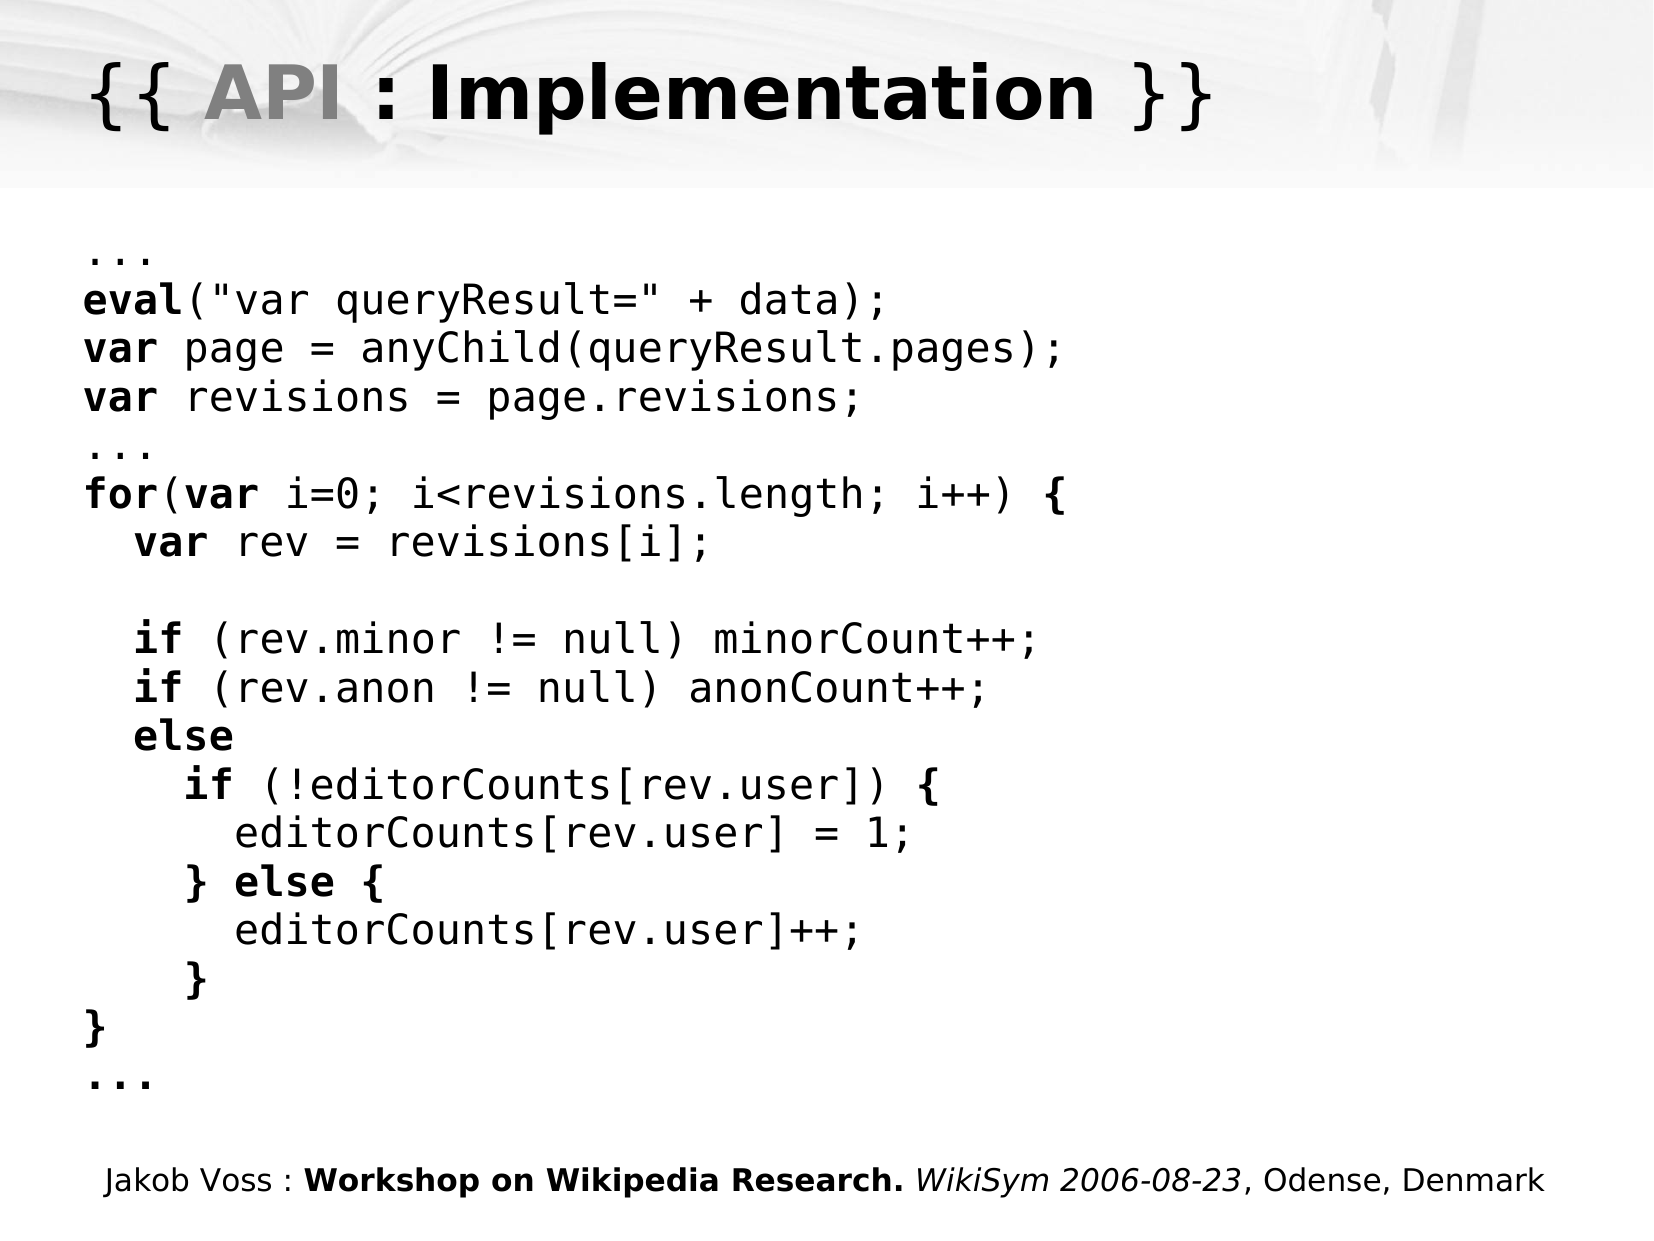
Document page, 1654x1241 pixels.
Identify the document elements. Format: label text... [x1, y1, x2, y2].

picture [0, 0, 1654, 188]
title {{ API : Implementation }} [82, 37, 1571, 151]
list ... eval("var queryResult=" + data); var page = anyChild(queryResult.pages); var revisions = page.revisions; ... for(var i=0; i<revisions.length; i++) { var rev = revisions[i]; if (rev.minor != null) minorCount++; if (rev.anon != null) anonCount++; else if (!editorCounts[rev.user]) { editorCounts[rev.user] = 1; } else { editorCounts[rev.user]++; } } ... [82, 227, 1571, 1100]
